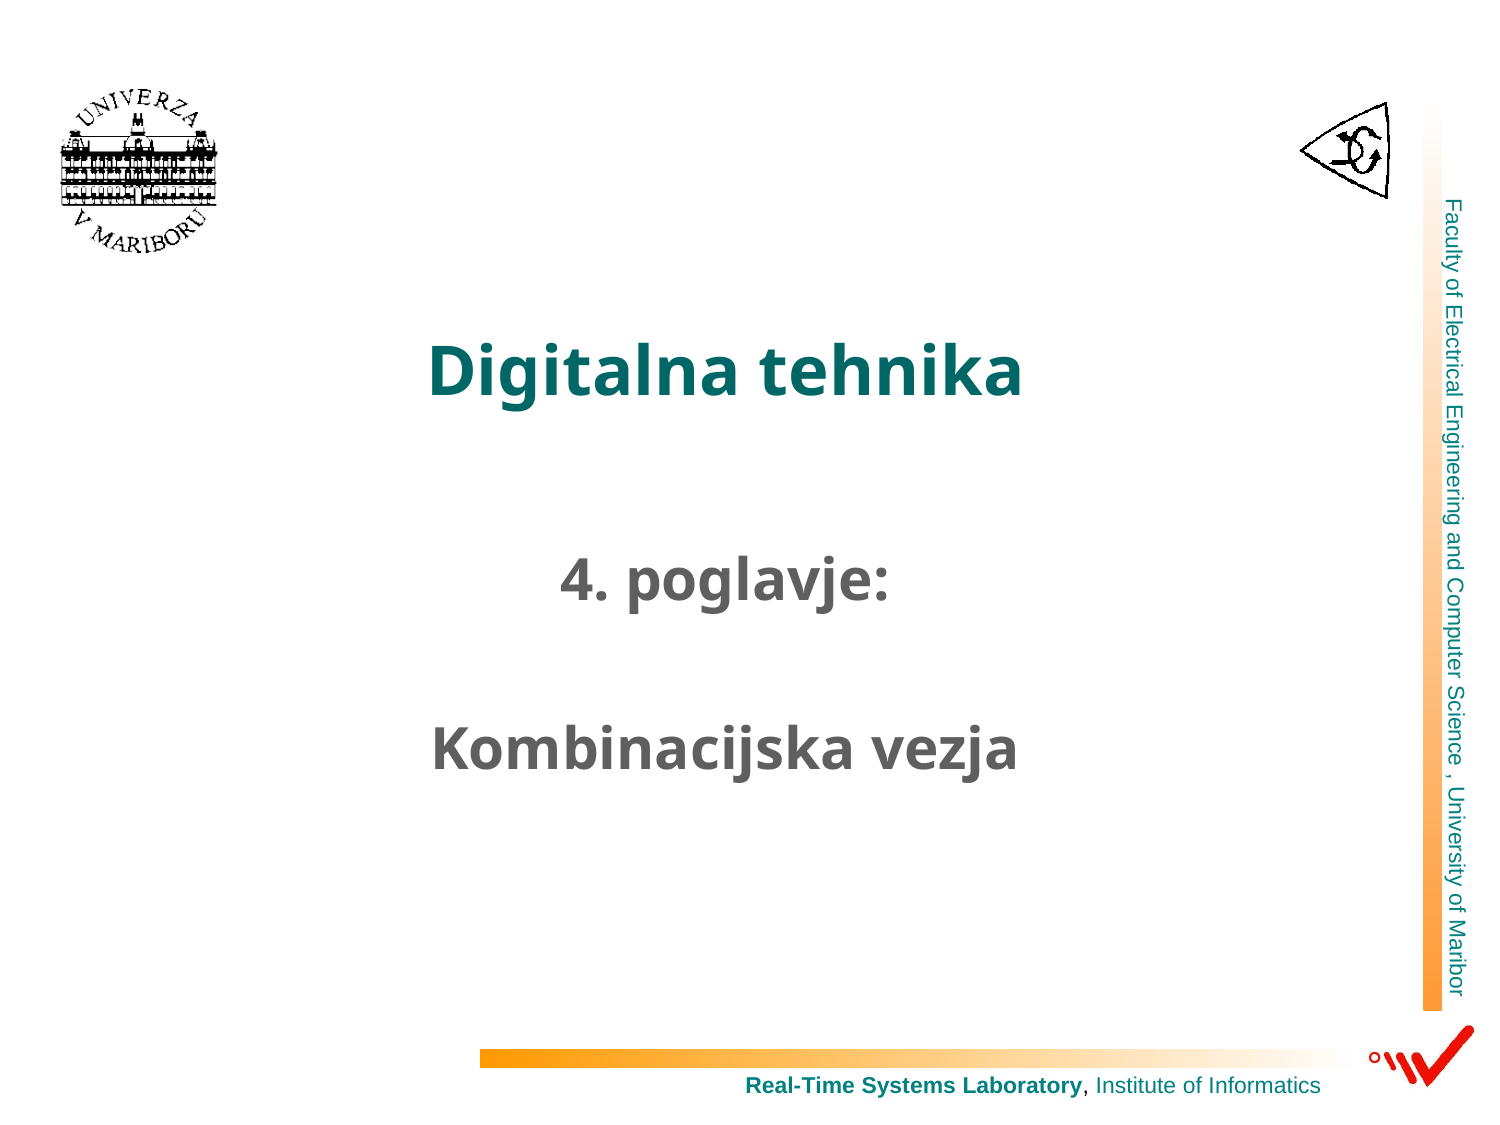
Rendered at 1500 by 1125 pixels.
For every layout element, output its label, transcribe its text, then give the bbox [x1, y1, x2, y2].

subtitle 4. poglavje: Kombinacijska vezja [200, 533, 1251, 881]
picture [1294, 99, 1395, 200]
picture [57, 89, 221, 253]
title Digitalna tehnika [84, 318, 1367, 543]
